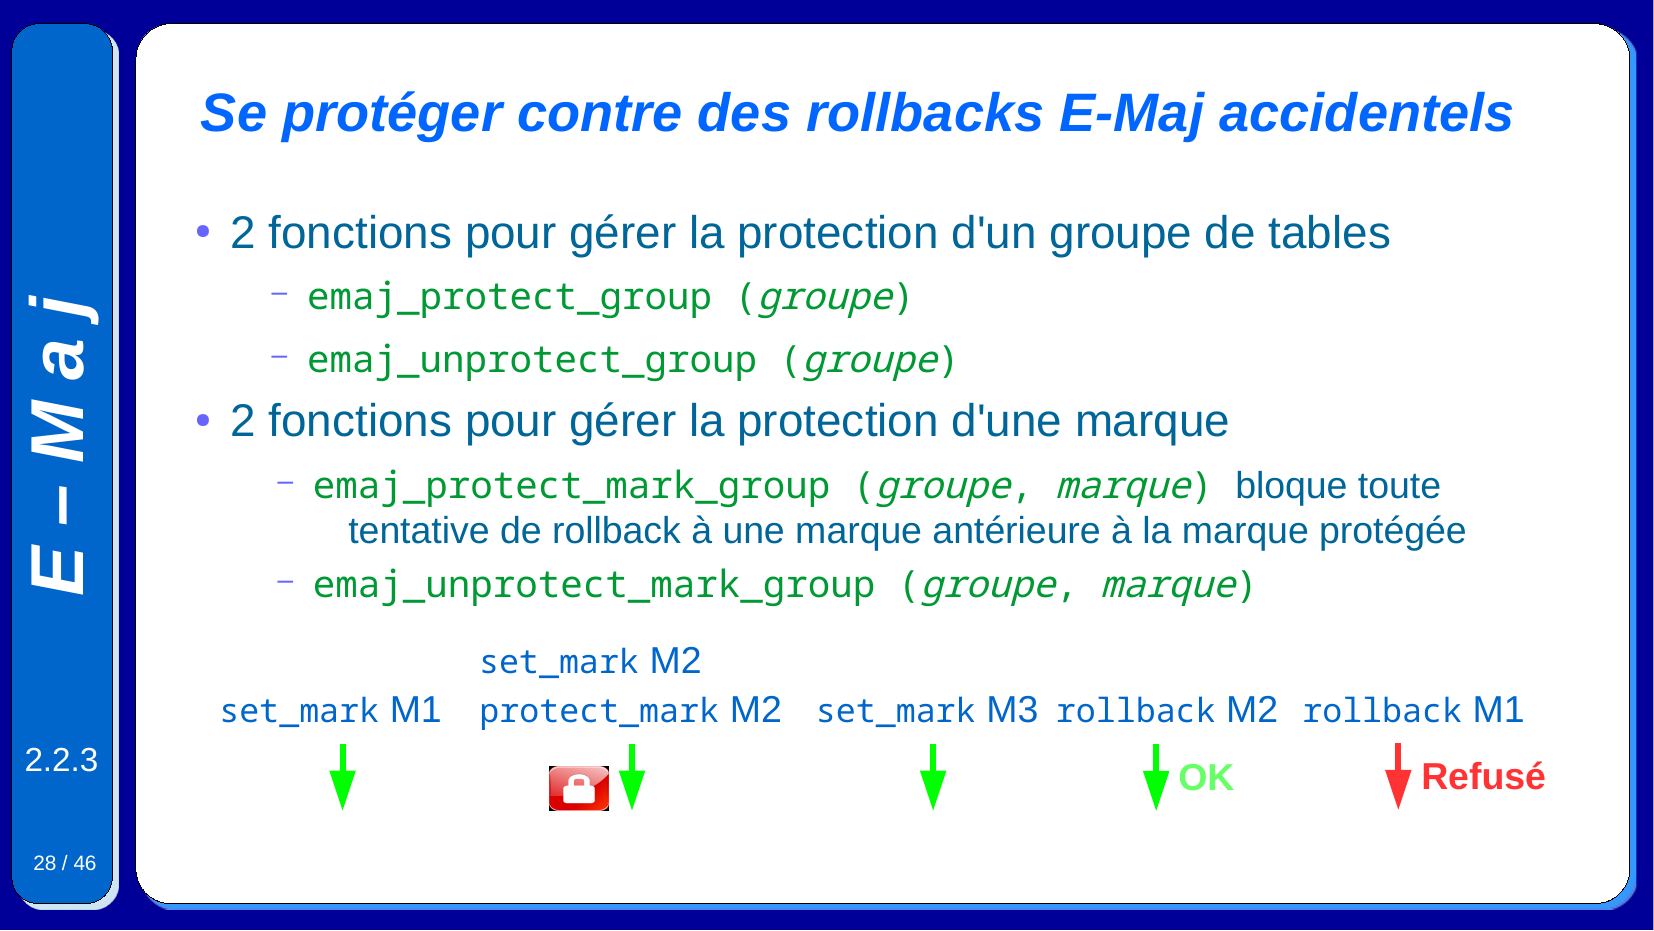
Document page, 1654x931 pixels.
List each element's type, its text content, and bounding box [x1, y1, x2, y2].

text_box set_mark M1 [204, 680, 461, 739]
list 2 fonctions pour gérer la protection d'un groupe de tables emaj_protect_group (groupe) emaj_unprotect_group (groupe) 2 fonctions pour gérer la protection d'une marque emaj_protect_mark_group (groupe, marque) bloque toute tentative de rollback à une marque antérieure à la marque protégée emaj_unprotect_mark_group (groupe, marque) [177, 206, 1587, 591]
text_box Refusé [1396, 748, 1571, 806]
text_box rollback M1 [1287, 680, 1540, 739]
text_box set_mark M3 [801, 680, 1058, 739]
picture [549, 766, 609, 811]
text_box rollback M2 [1058, 680, 1287, 739]
text_box set_mark M2 [464, 630, 721, 680]
title Se protéger contre des rollbacks E-Maj accidentels [200, 34, 1575, 191]
text_box protect_mark M2 [464, 680, 797, 739]
text_box OK [1163, 749, 1250, 806]
